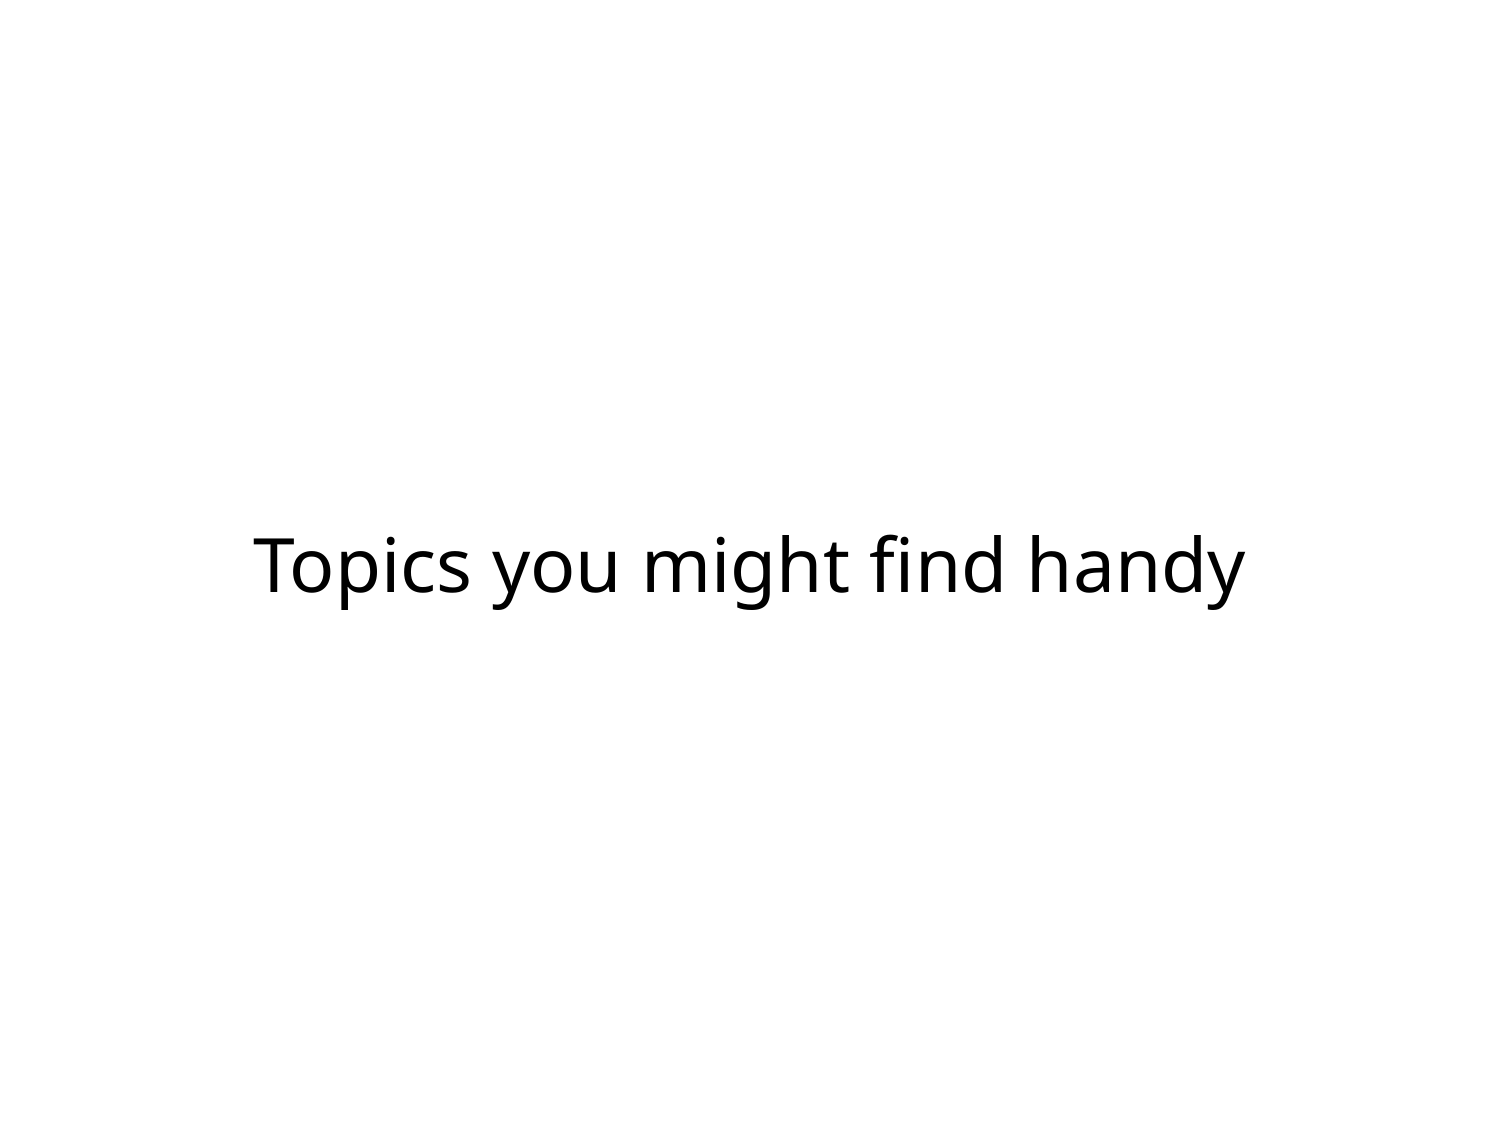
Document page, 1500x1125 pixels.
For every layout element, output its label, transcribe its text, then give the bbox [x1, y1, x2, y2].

title Topics you might find handy [51, 470, 1449, 655]
